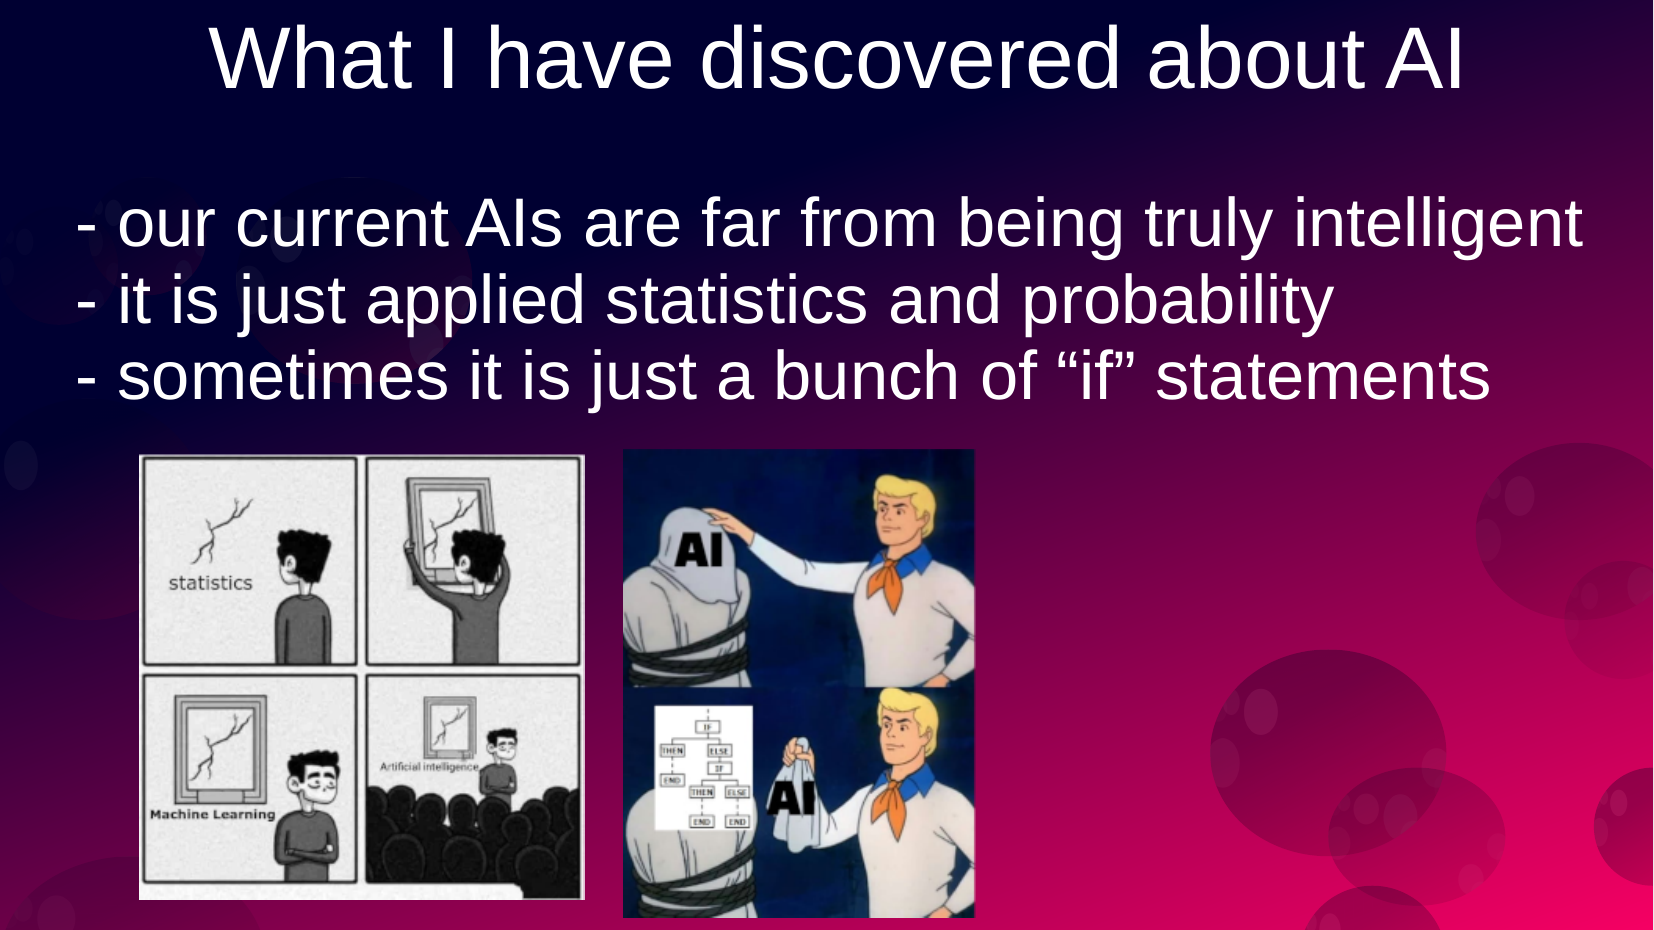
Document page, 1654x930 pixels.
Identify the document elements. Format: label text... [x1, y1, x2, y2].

picture [623, 449, 976, 918]
title What I have discovered about AI - our current AIs are far from being truly intelligent - it is just applied statistics and probability - sometimes it is just a bunch of “if” statements [37, 0, 1612, 526]
picture [139, 454, 585, 901]
picture [1648, 0, 1654, 930]
